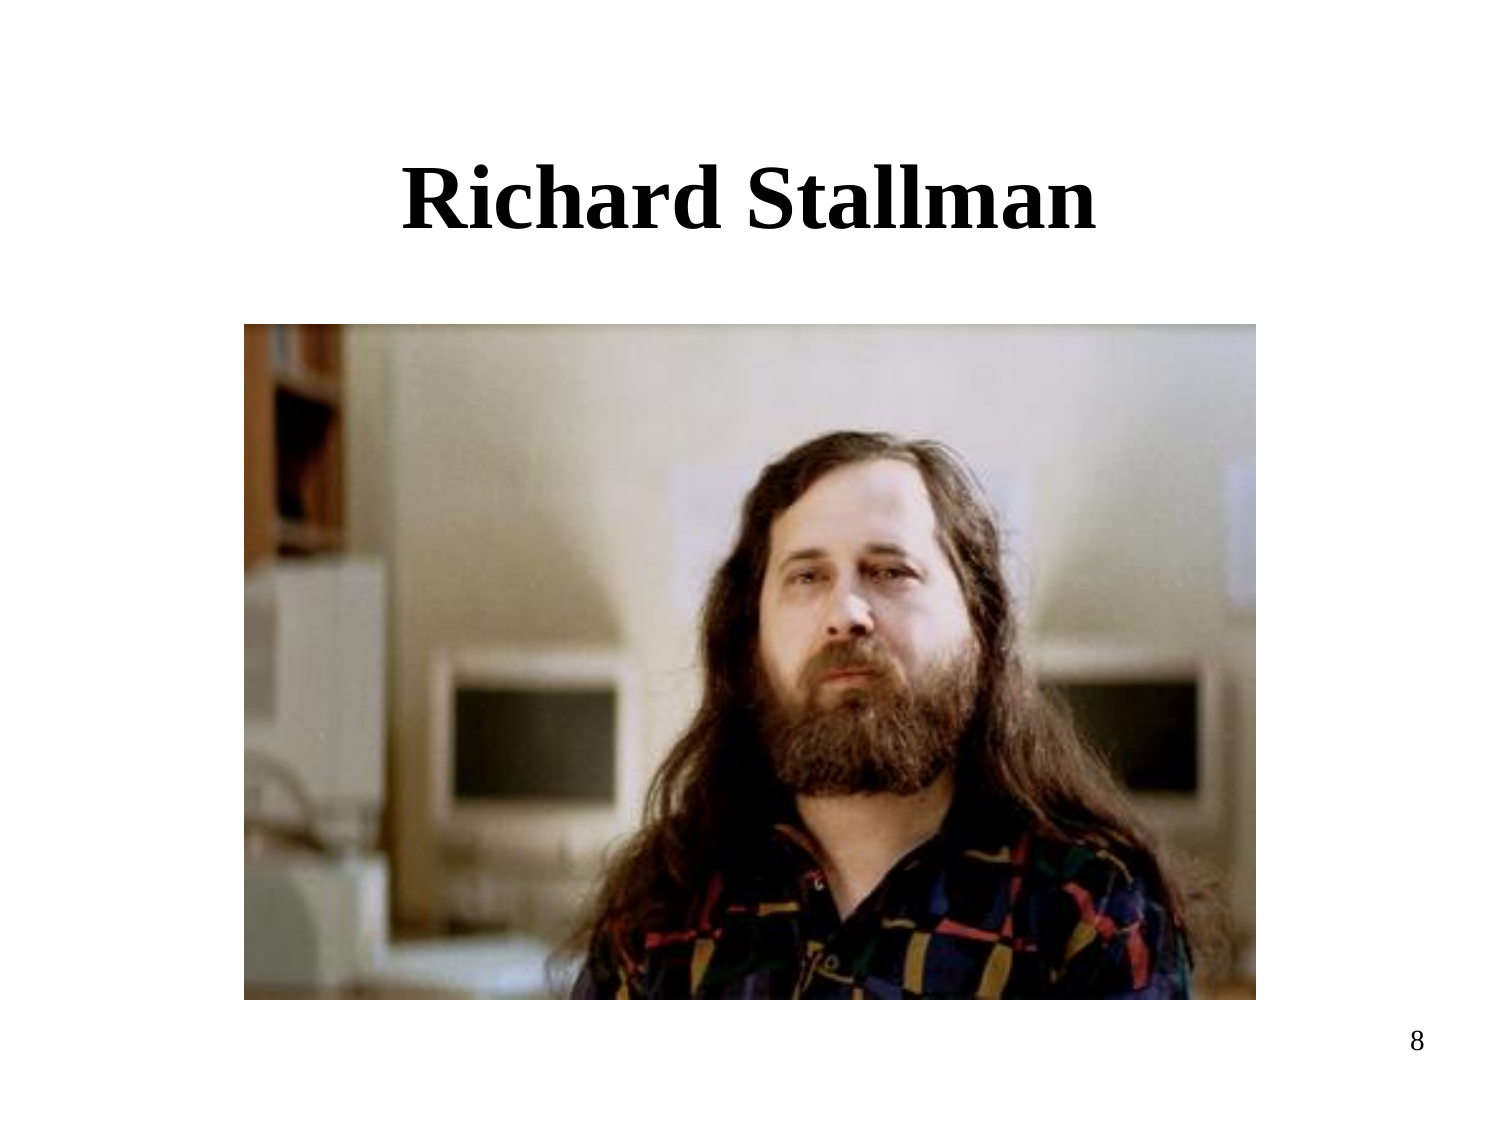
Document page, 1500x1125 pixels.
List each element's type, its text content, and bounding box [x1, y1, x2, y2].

title Richard Stallman [112, 99, 1388, 288]
picture [244, 324, 1256, 1000]
